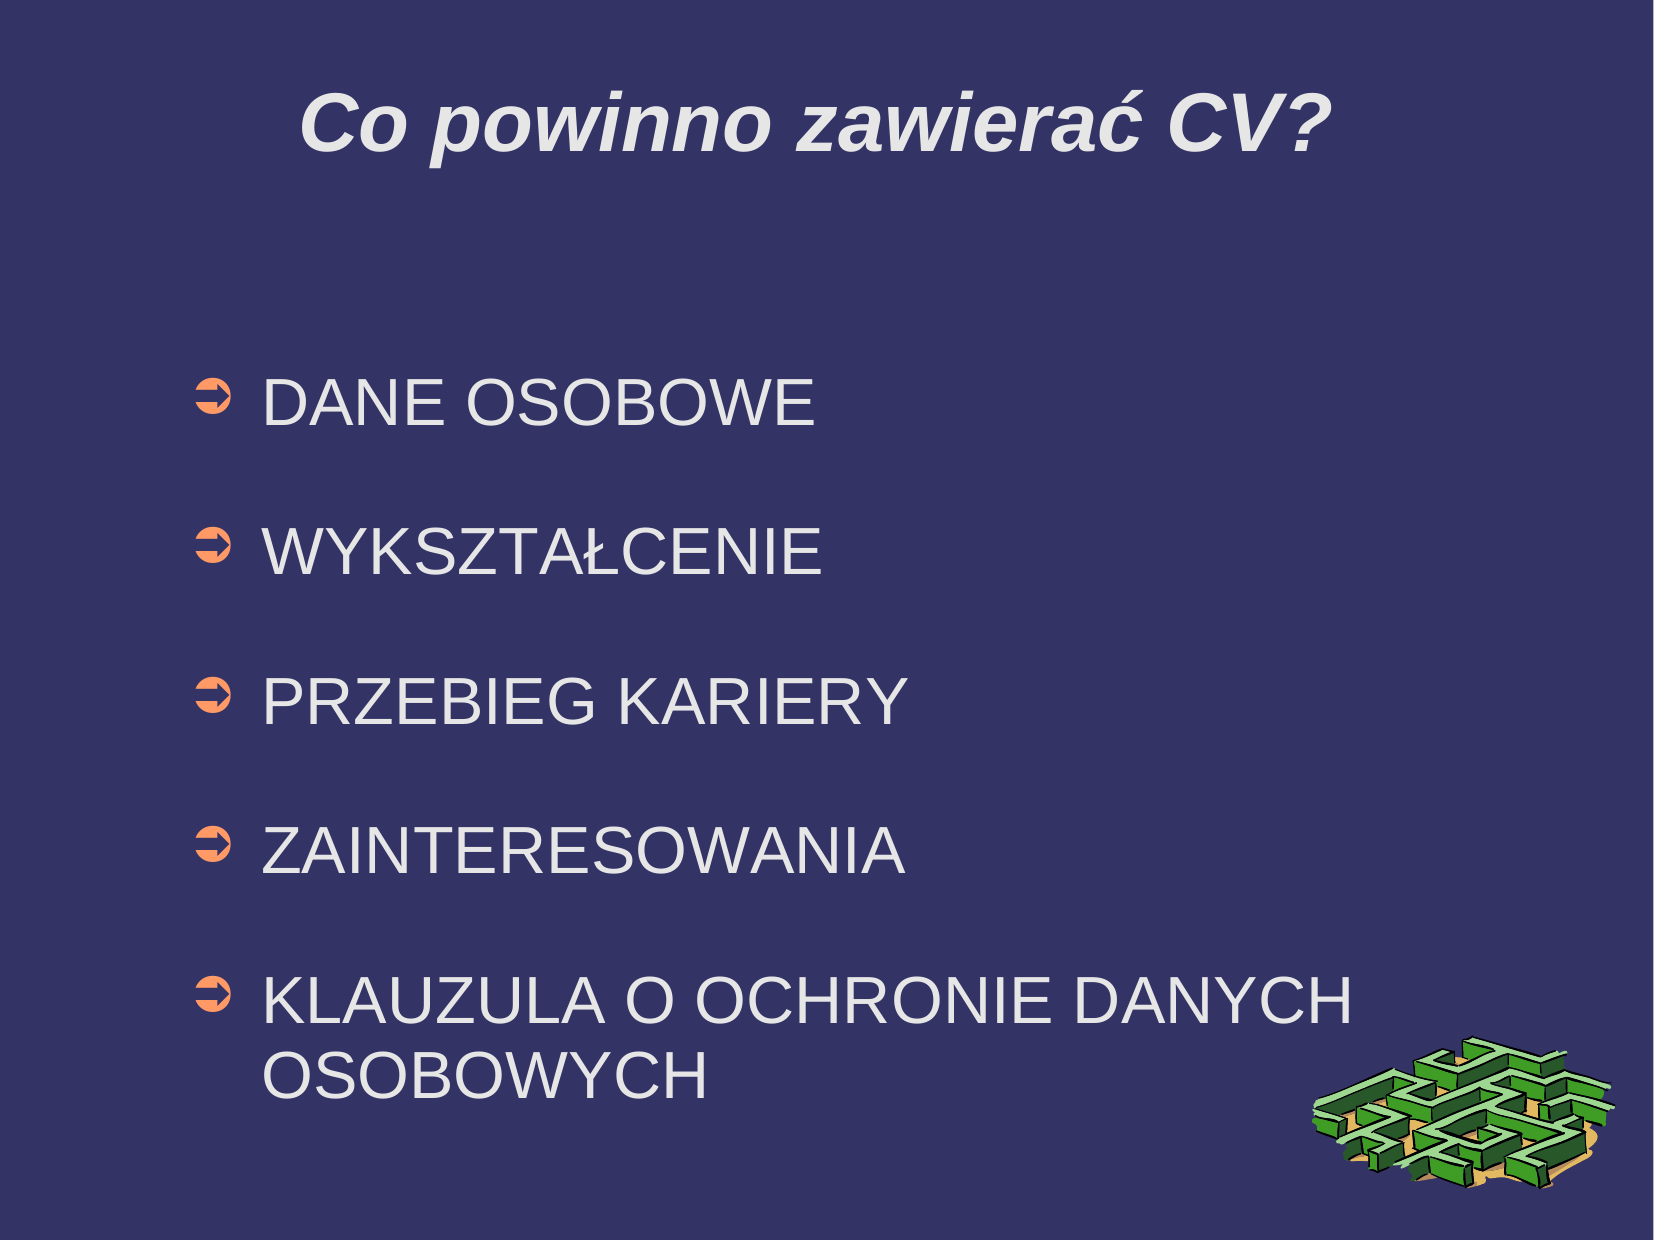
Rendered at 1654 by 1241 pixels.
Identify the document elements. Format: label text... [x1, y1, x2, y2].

title Co powinno zawierać CV? [121, 19, 1534, 227]
list DANE OSOBOWE WYKSZTAŁCENIE PRZEBIEG KARIERY ZAINTERESOWANIA KLAUZULA O OCHRONIE DANYCH OSOBOWYCH [178, 364, 1570, 1147]
